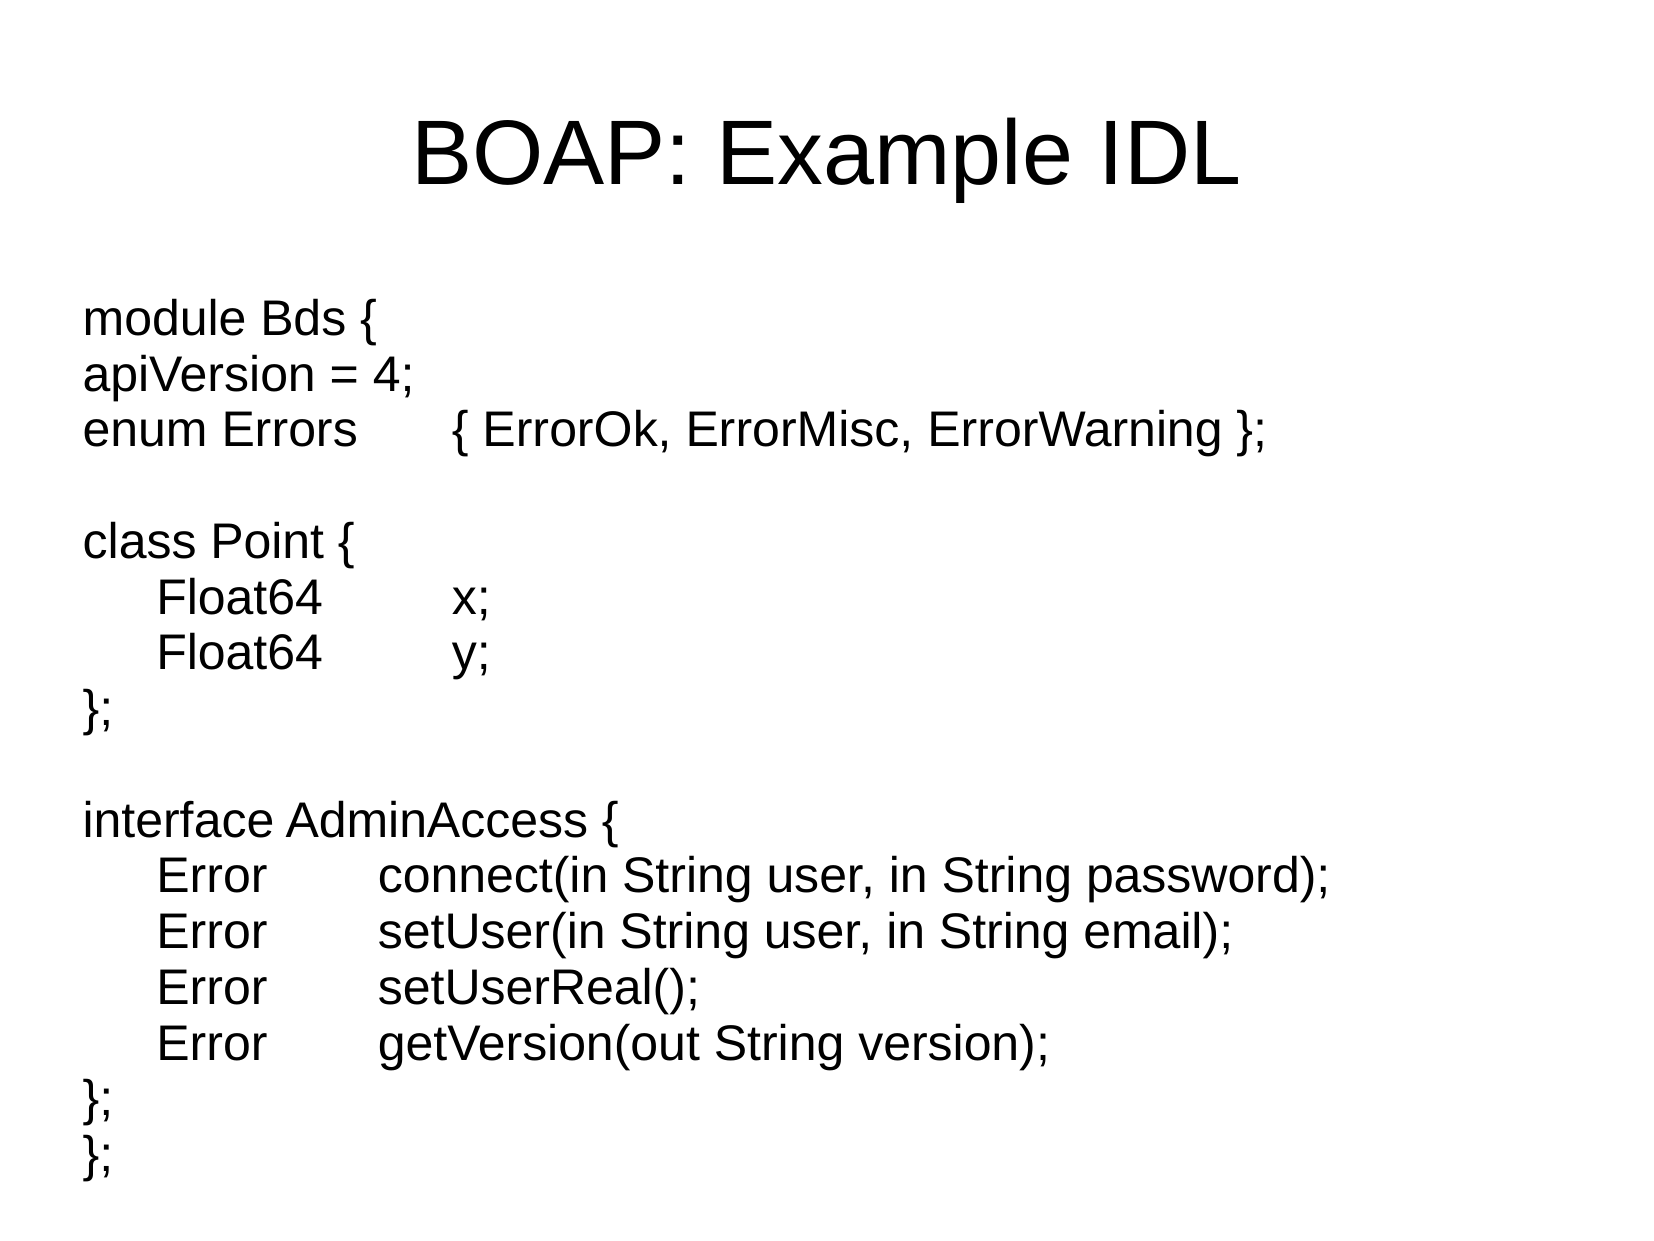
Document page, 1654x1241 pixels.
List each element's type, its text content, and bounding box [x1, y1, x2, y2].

title BOAP: Example IDL [82, 56, 1571, 250]
list module Bds { apiVersion = 4; enum Errors { ErrorOk, ErrorMisc, ErrorWarning }; class Point { Float64 x; Float64 y; }; interface AdminAccess { Error connect(in String user, in String password); Error setUser(in String user, in String email); Error setUserReal(); Error getVersion(out String version); }; }; [82, 290, 1571, 1183]
